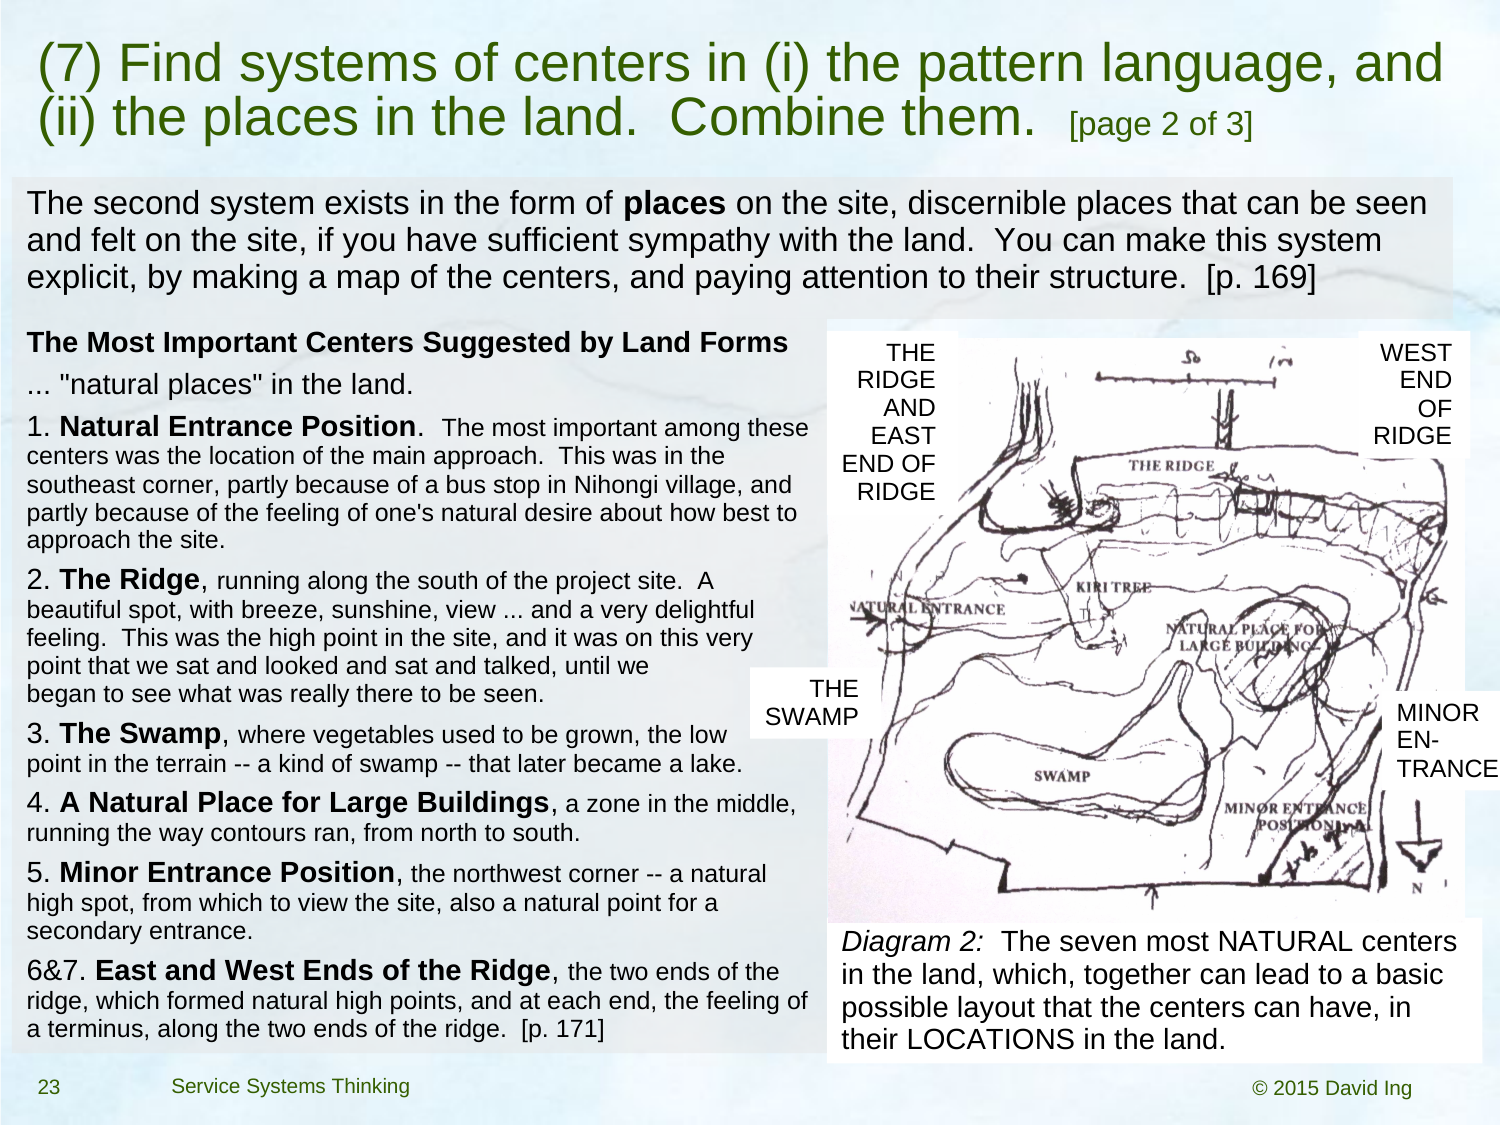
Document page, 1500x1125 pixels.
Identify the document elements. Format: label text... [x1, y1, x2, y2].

text_box THE RIDGE AND EAST END OF RIDGE [826, 330, 959, 516]
picture [0, 0, 1500, 1125]
title (7) Find systems of centers in (i) the pattern language, and (ii) the places in the land. Combine them. [page 2 of 3] [37, 37, 1463, 236]
text_box WEST END OF RIDGE [1358, 330, 1471, 459]
text_box MINOR EN-TRANCE [1381, 690, 1500, 791]
text_box The Most Important Centers Suggested by Land Forms ... "natural places" in the land. 1. Natural Entrance Position. The most important among these centers was the location of the main approach. This was in the southeast corner, partly because of a bus stop in Nihongi village, and partly because of the feeling of one's natural desire about how best to approach the site. 2. The Ridge, running along the south of the project site. A beautiful spot, with breeze, sunshine, view ... and a very delightful feeling. This was the high point in the site, and it was on this very point that we sat and looked and sat and talked, until we began to see what was really there to be seen. 3. The Swamp, where vegetables used to be grown, the low point in the terrain -- a kind of swamp -- that later became a lake. 4. A Natural Place for Large Buildings, a zone in the middle, running the way contours ran, from north to south. 5. Minor Entrance Position, the northwest corner -- a natural high spot, from which to view the site, also a natural point for a secondary entrance. 6&7. East and West Ends of the Ridge, the two ends of the ridge, which formed natural high points, and at each end, the feeling of a terminus, along the two ends of the ridge. [p. 171] [11, 318, 827, 1054]
text_box Diagram 2: The seven most NATURAL centers in the land, which, together can lead to a basic possible layout that the centers can have, in their LOCATIONS in the land. [826, 917, 1483, 1064]
text_box THE SWAMP [750, 667, 882, 739]
text_box The second system exists in the form of places on the site, discernible places that can be seen and felt on the site, if you have sufficient sympathy with the land. You can make this system explicit, by making a map of the centers, and paying attention to their structure. [p. 169] [11, 177, 1453, 319]
